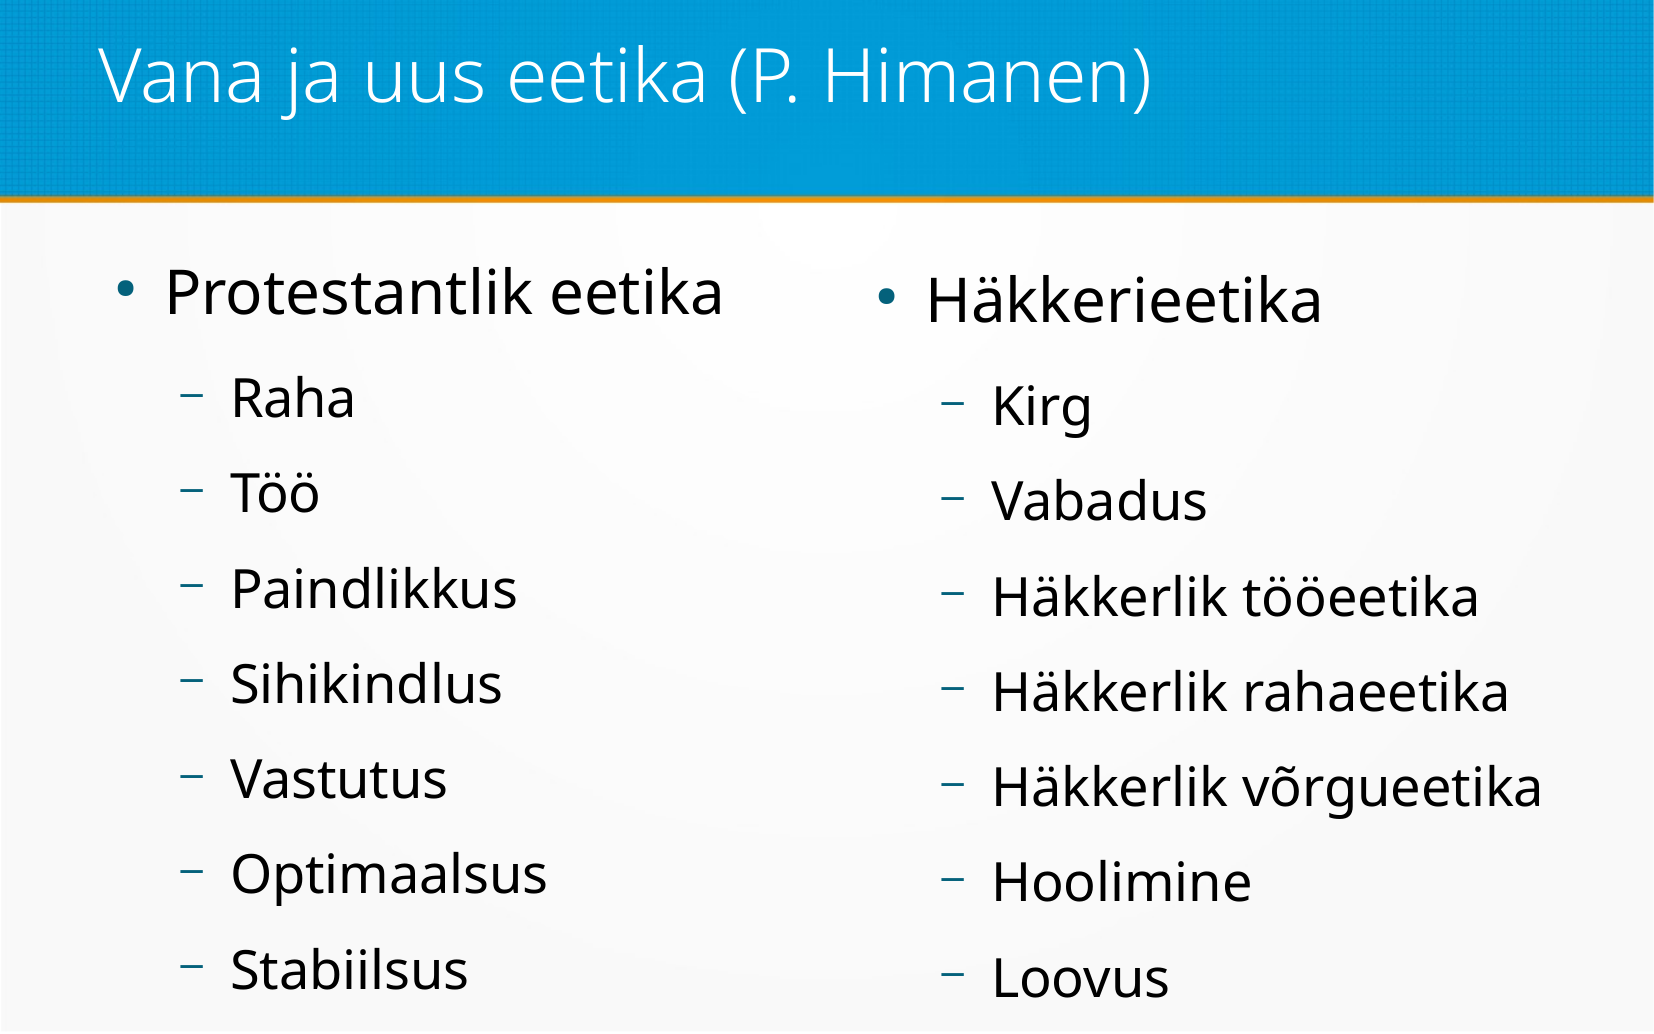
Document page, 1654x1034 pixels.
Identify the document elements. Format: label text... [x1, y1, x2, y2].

list Häkkerieetika Kirg Vabadus Häkkerlik tööeetika Häkkerlik rahaeetika Häkkerlik võrgueetika Hoolimine Loovus [859, 255, 1654, 1021]
list Protestantlik eetika Raha Töö Paindlikkus Sihikindlus Vastutus Optimaalsus Stabiilsus [98, 248, 958, 1014]
picture [0, 195, 1654, 1034]
title Vana ja uus eetika (P. Himanen) [98, 19, 1654, 227]
